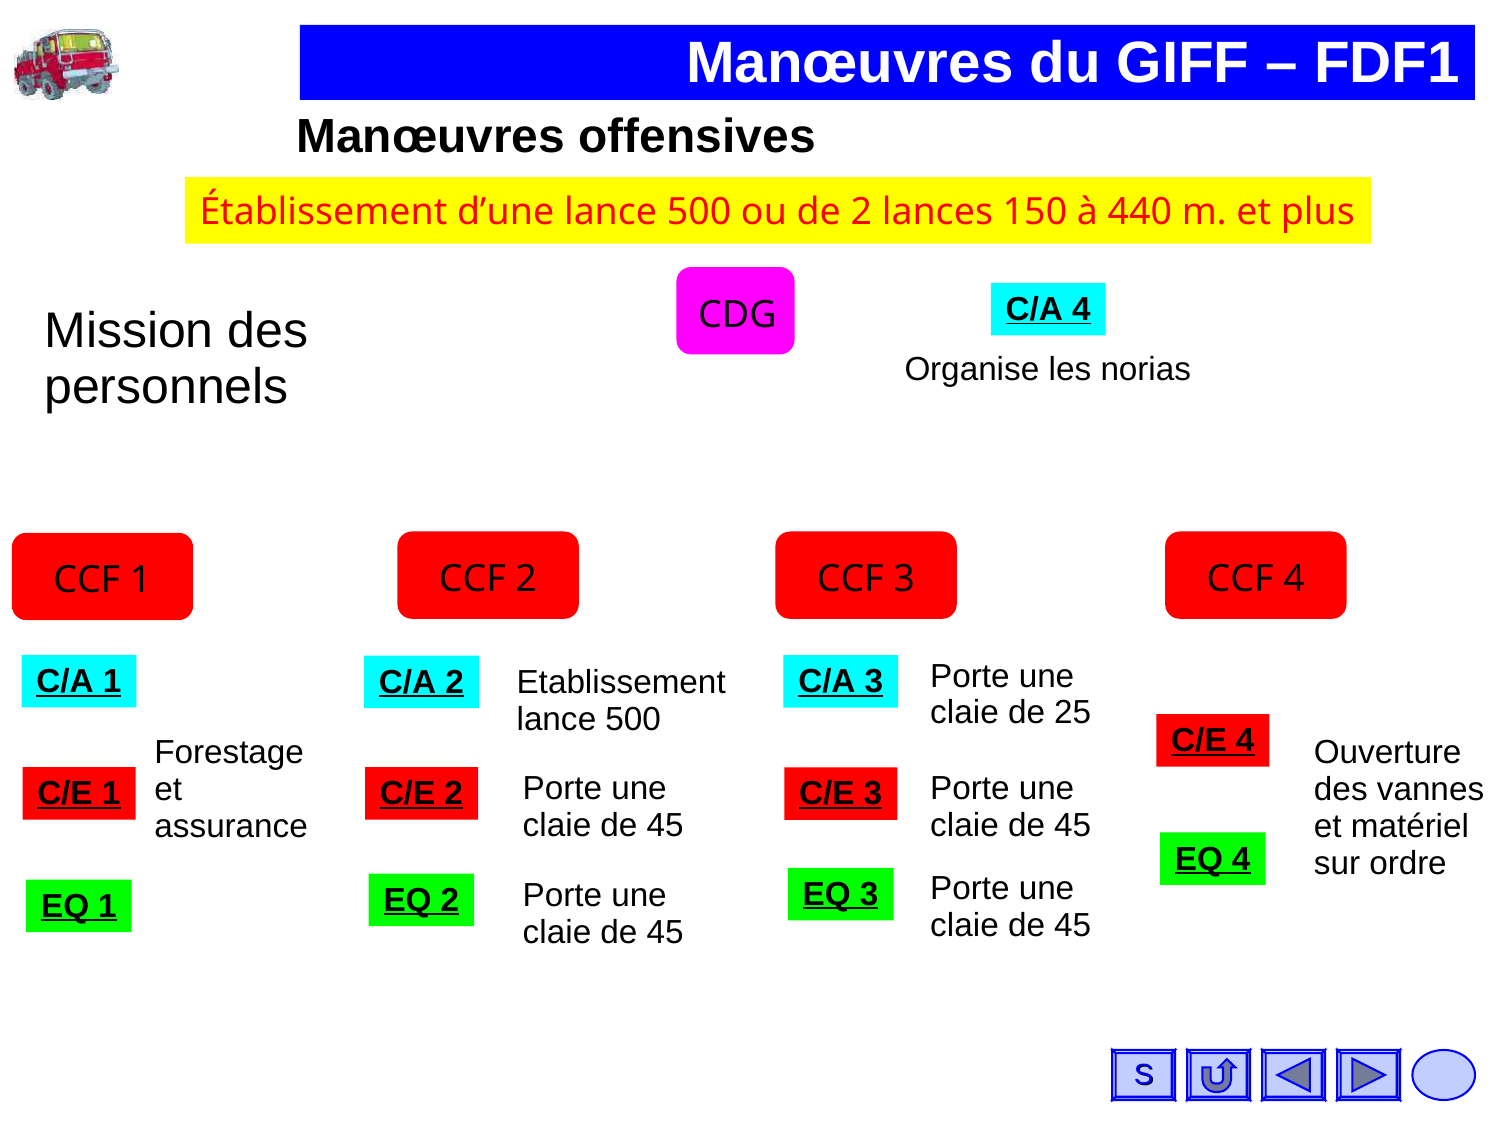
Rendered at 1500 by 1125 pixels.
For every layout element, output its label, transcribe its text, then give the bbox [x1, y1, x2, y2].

text_box Manœuvres du GIFF – FDF1 [299, 24, 1475, 100]
picture [14, 29, 119, 100]
text_box Établissement d’une lance 500 ou de 2 lances 150 à 440 m. et plus [184, 177, 1371, 244]
text_box Porte une claie de 45 [915, 761, 1123, 852]
text_box CCF 3 [802, 543, 931, 611]
text_box [11, 532, 194, 621]
text_box [775, 531, 957, 619]
text_box Porte une claie de 45 [507, 869, 739, 959]
text_box C/E 3 [784, 767, 898, 820]
text_box Porte une claie de 45 [915, 862, 1123, 952]
text_box Organise les norias [889, 342, 1207, 396]
text_box CCF 1 [38, 545, 167, 612]
text_box EQ 2 [368, 873, 475, 927]
text_box Porte une claie de 45 [507, 761, 715, 852]
text_box C/A 2 [364, 655, 479, 709]
text_box C/A 3 [783, 655, 899, 708]
text_box CDG [683, 279, 792, 346]
text_box Mission des personnels [29, 295, 414, 422]
text_box Forestage et assurance [139, 725, 347, 903]
text_box C/A 4 [990, 282, 1106, 336]
text_box CCF 4 [1191, 543, 1320, 611]
text_box Etablissement lance 500 [501, 656, 768, 746]
text_box Ouverture des vannes et matériel sur ordre [1299, 726, 1500, 891]
text_box CCF 2 [424, 543, 553, 611]
text_box [397, 531, 579, 619]
text_box C/E 4 [1156, 714, 1270, 767]
text_box Manœuvres offensives [281, 101, 832, 172]
text_box Porte une claie de 25 [915, 649, 1123, 739]
text_box C/E 1 [22, 767, 136, 820]
text_box C/E 2 [365, 767, 479, 820]
text_box EQ 4 [1160, 832, 1266, 885]
text_box [676, 267, 795, 355]
text_box [1165, 531, 1347, 619]
text_box C/A 1 [21, 654, 137, 708]
text_box EQ 3 [788, 867, 894, 921]
text_box [1412, 1049, 1476, 1101]
text_box EQ 1 [26, 879, 132, 933]
